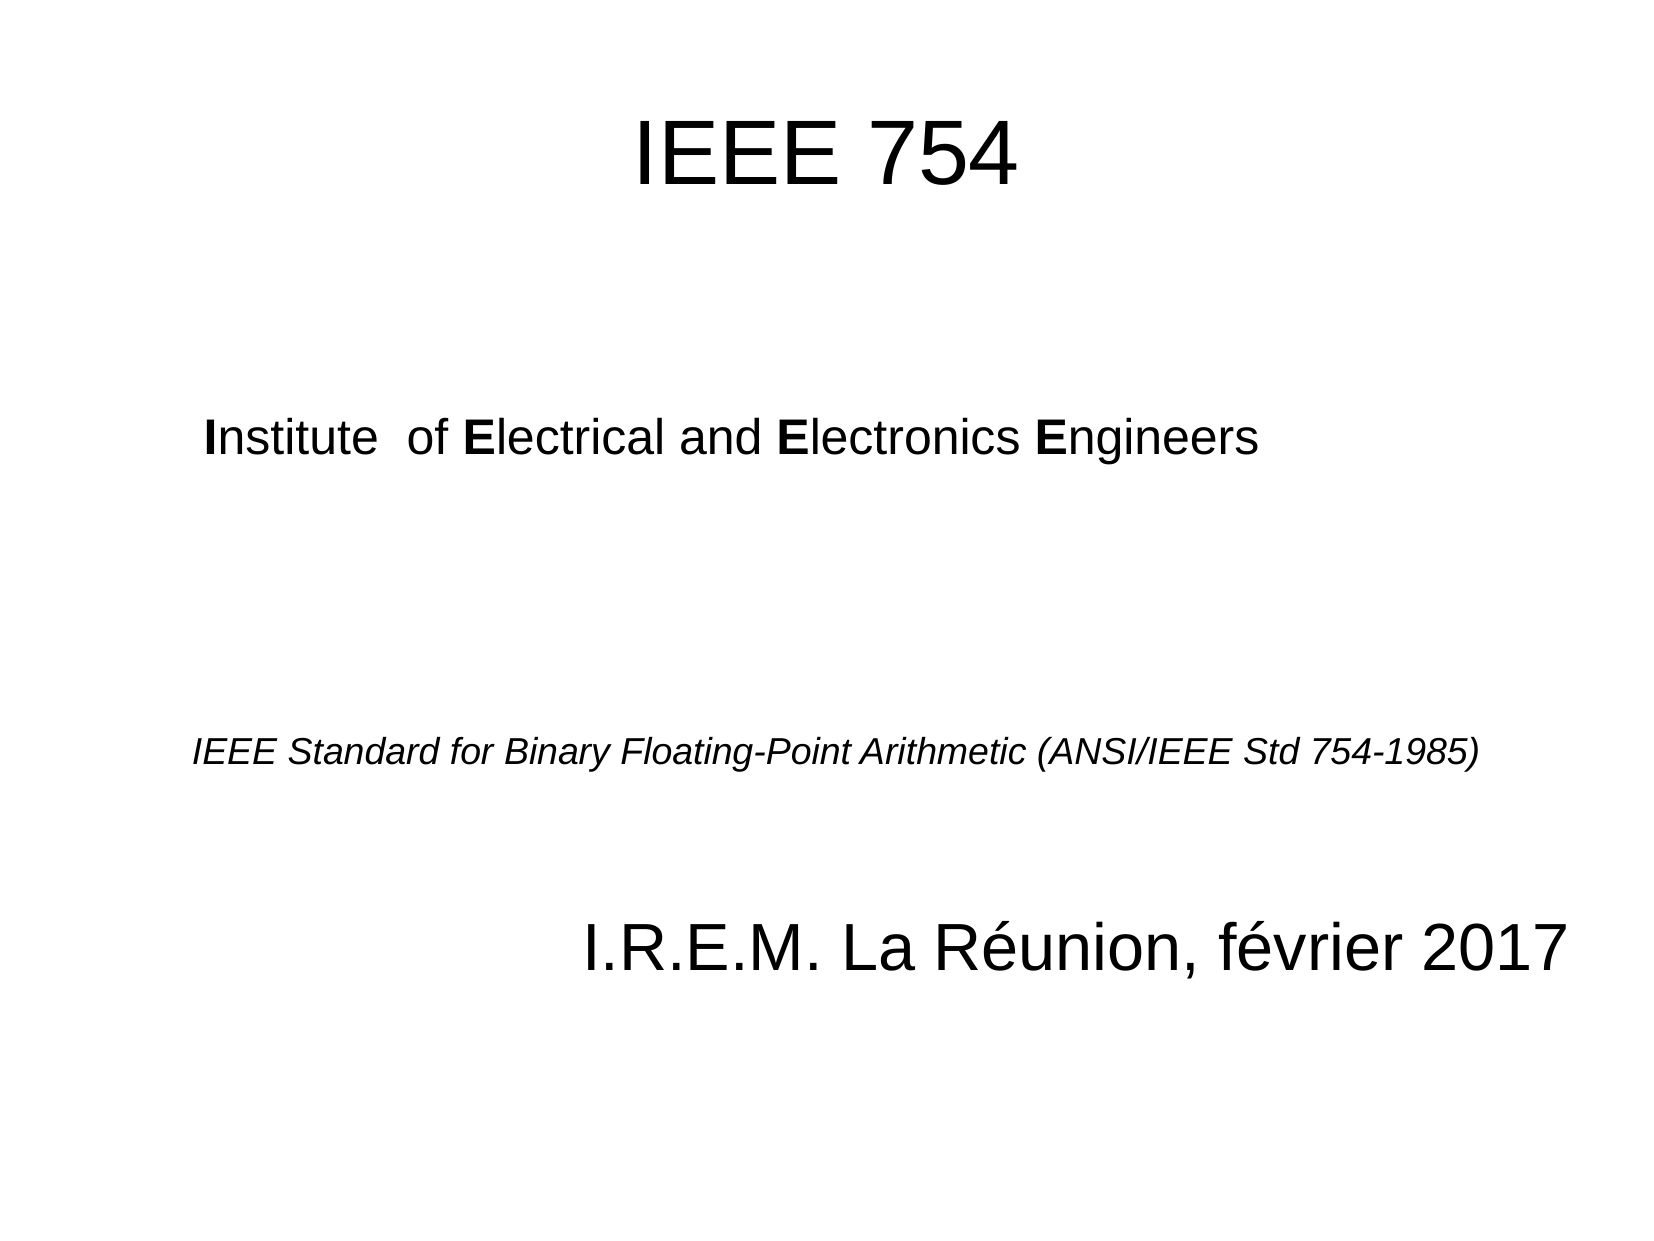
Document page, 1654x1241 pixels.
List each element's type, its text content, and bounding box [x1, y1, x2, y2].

subtitle I.R.E.M. La Réunion, février 2017 [507, 885, 1571, 1010]
title IEEE 754 [82, 49, 1571, 257]
text_box IEEE Standard for Binary Floating-Point Arithmetic (ANSI/IEEE Std 754-1985) [177, 722, 1497, 780]
text_box Institute of Electrical and Electronics Engineers [188, 401, 1275, 473]
